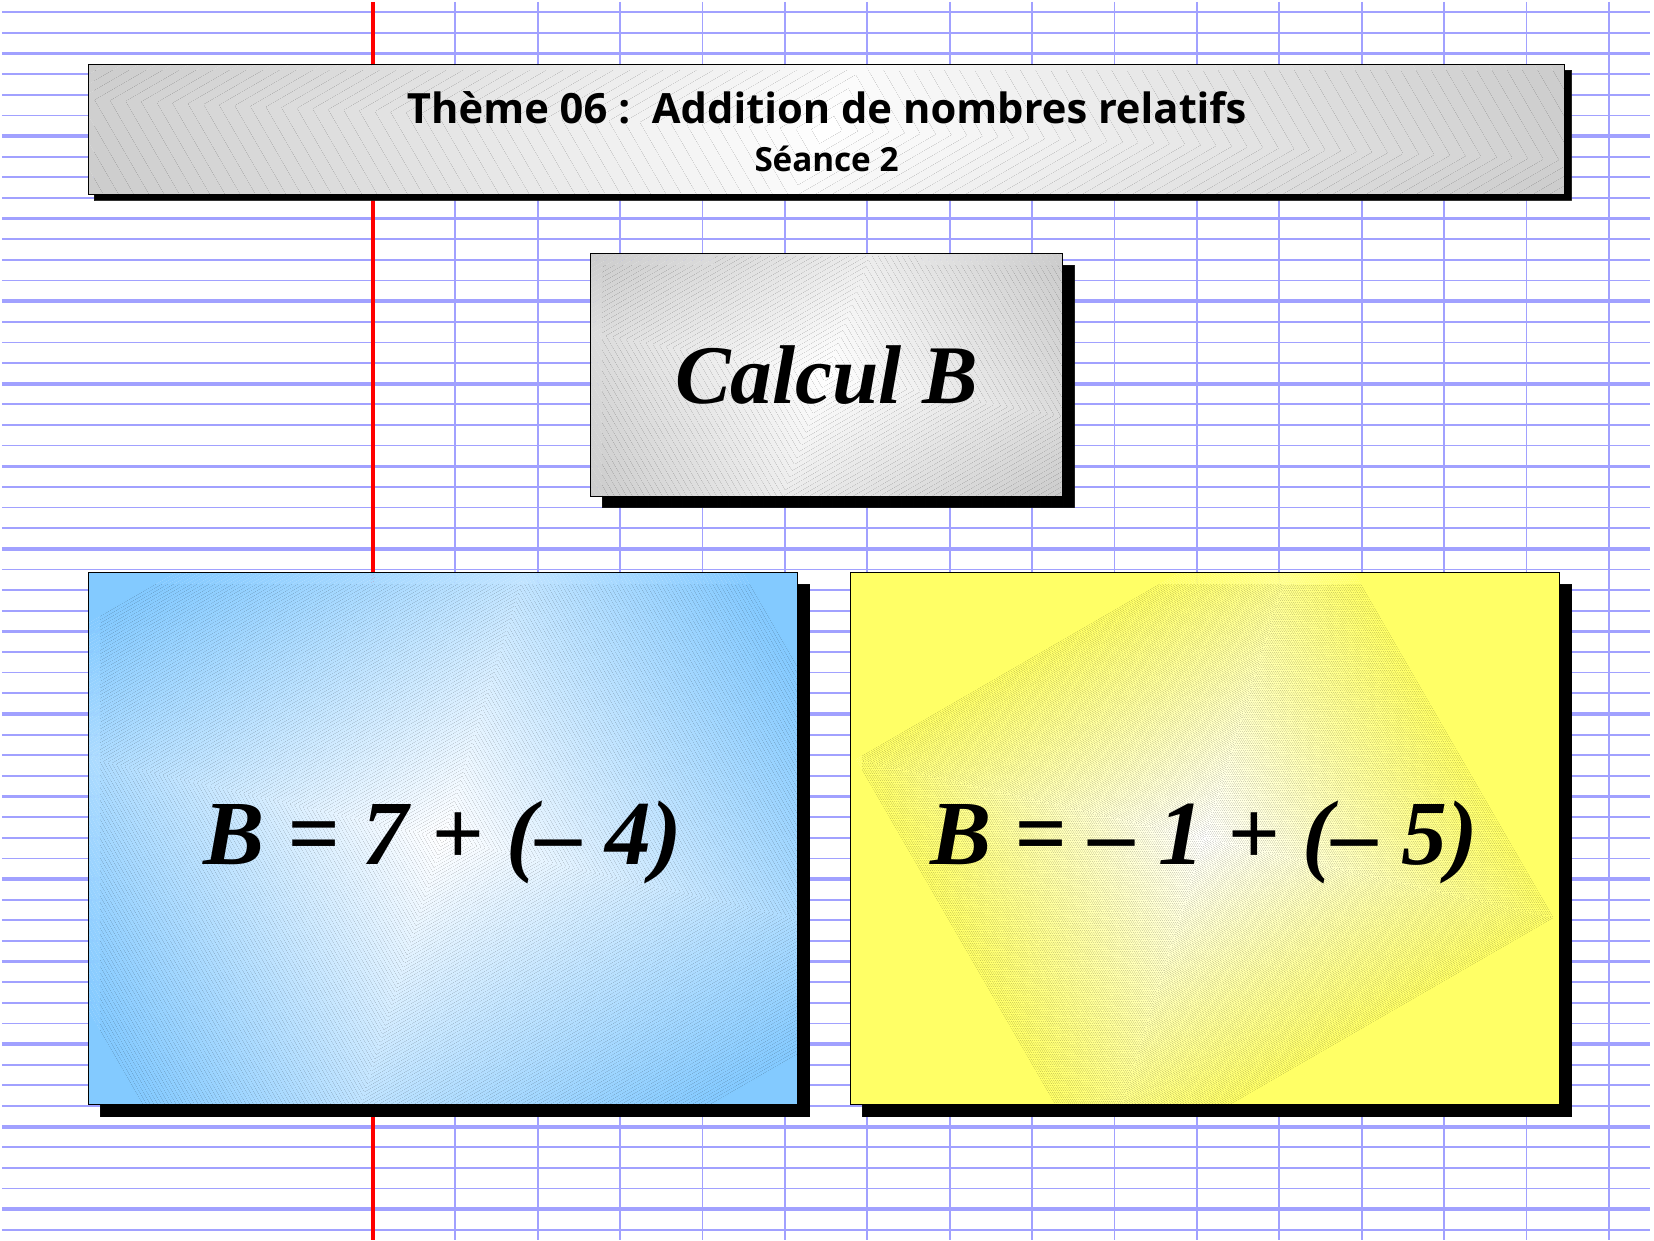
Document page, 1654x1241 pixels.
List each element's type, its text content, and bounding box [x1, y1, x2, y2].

text_box B = 7 + (– 4) [88, 572, 798, 1105]
text_box Calcul B [590, 253, 1063, 497]
picture [0, 0, 1654, 1241]
text_box Thème 06 : Addition de nombres relatifs Séance 2 [88, 64, 1565, 195]
text_box B = – 1 + (– 5) [850, 572, 1560, 1105]
